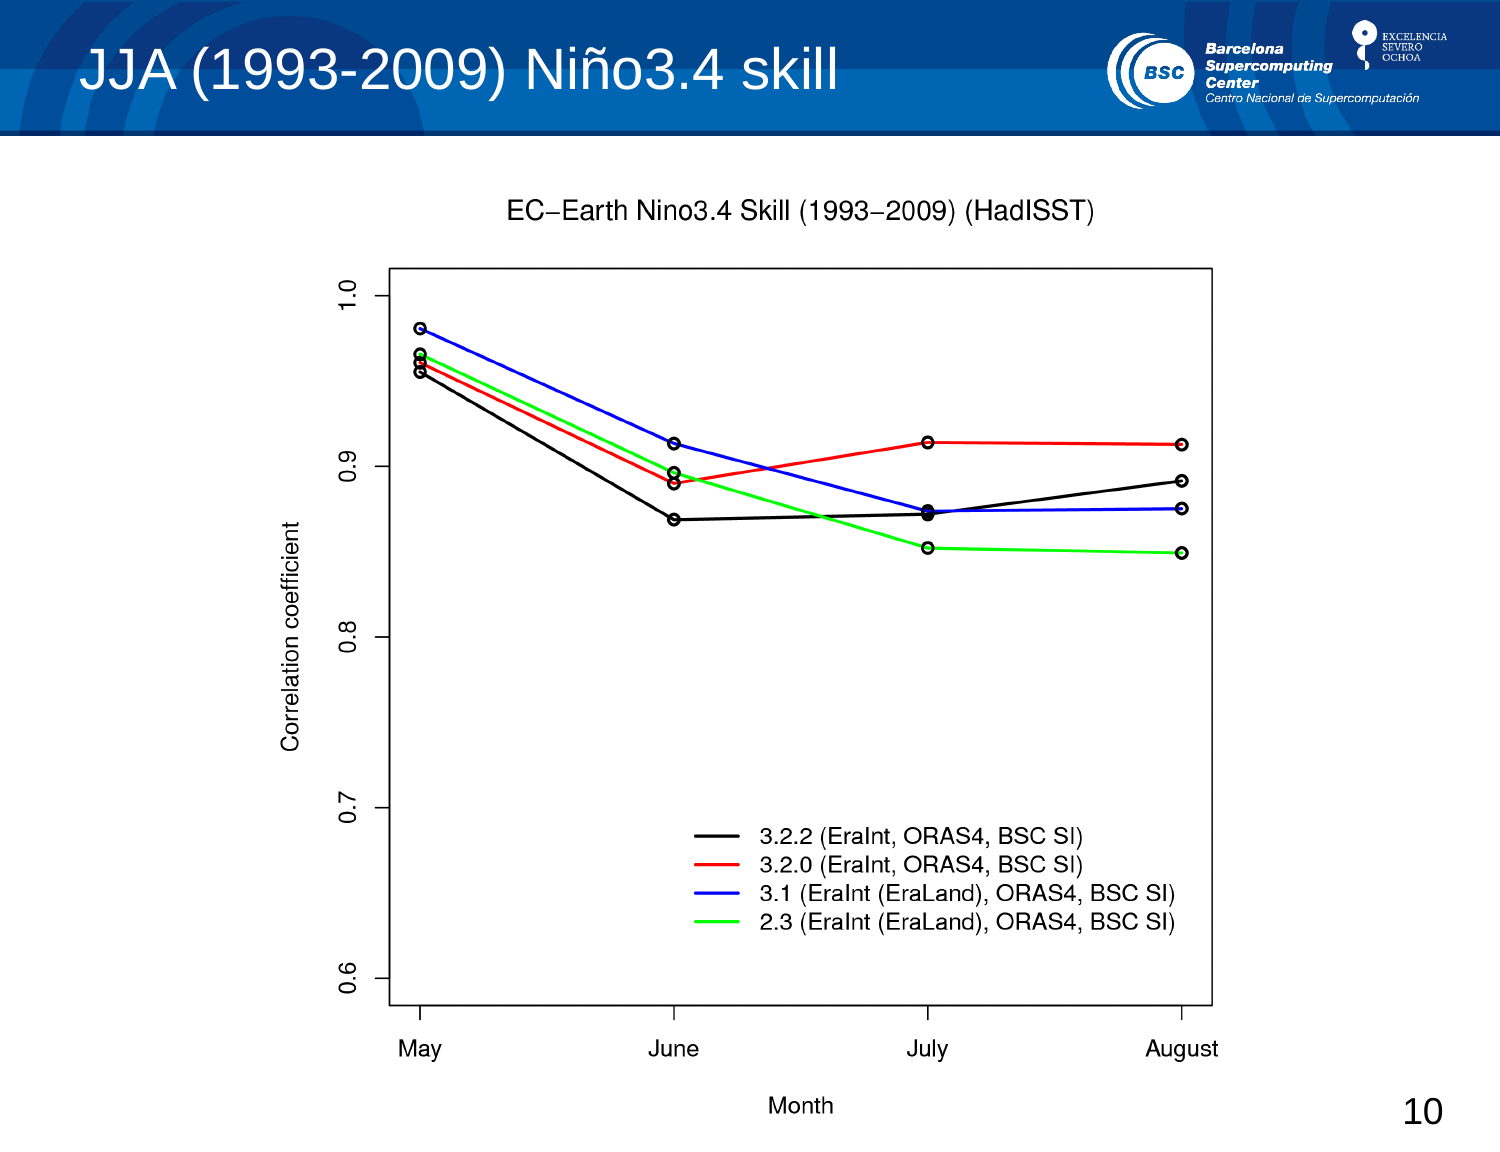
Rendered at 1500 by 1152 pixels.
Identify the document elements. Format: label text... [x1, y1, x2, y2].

picture [257, 153, 1241, 1152]
title JJA (1993-2009) Niño3.4 skill [65, 23, 1081, 138]
picture [0, 0, 1500, 136]
